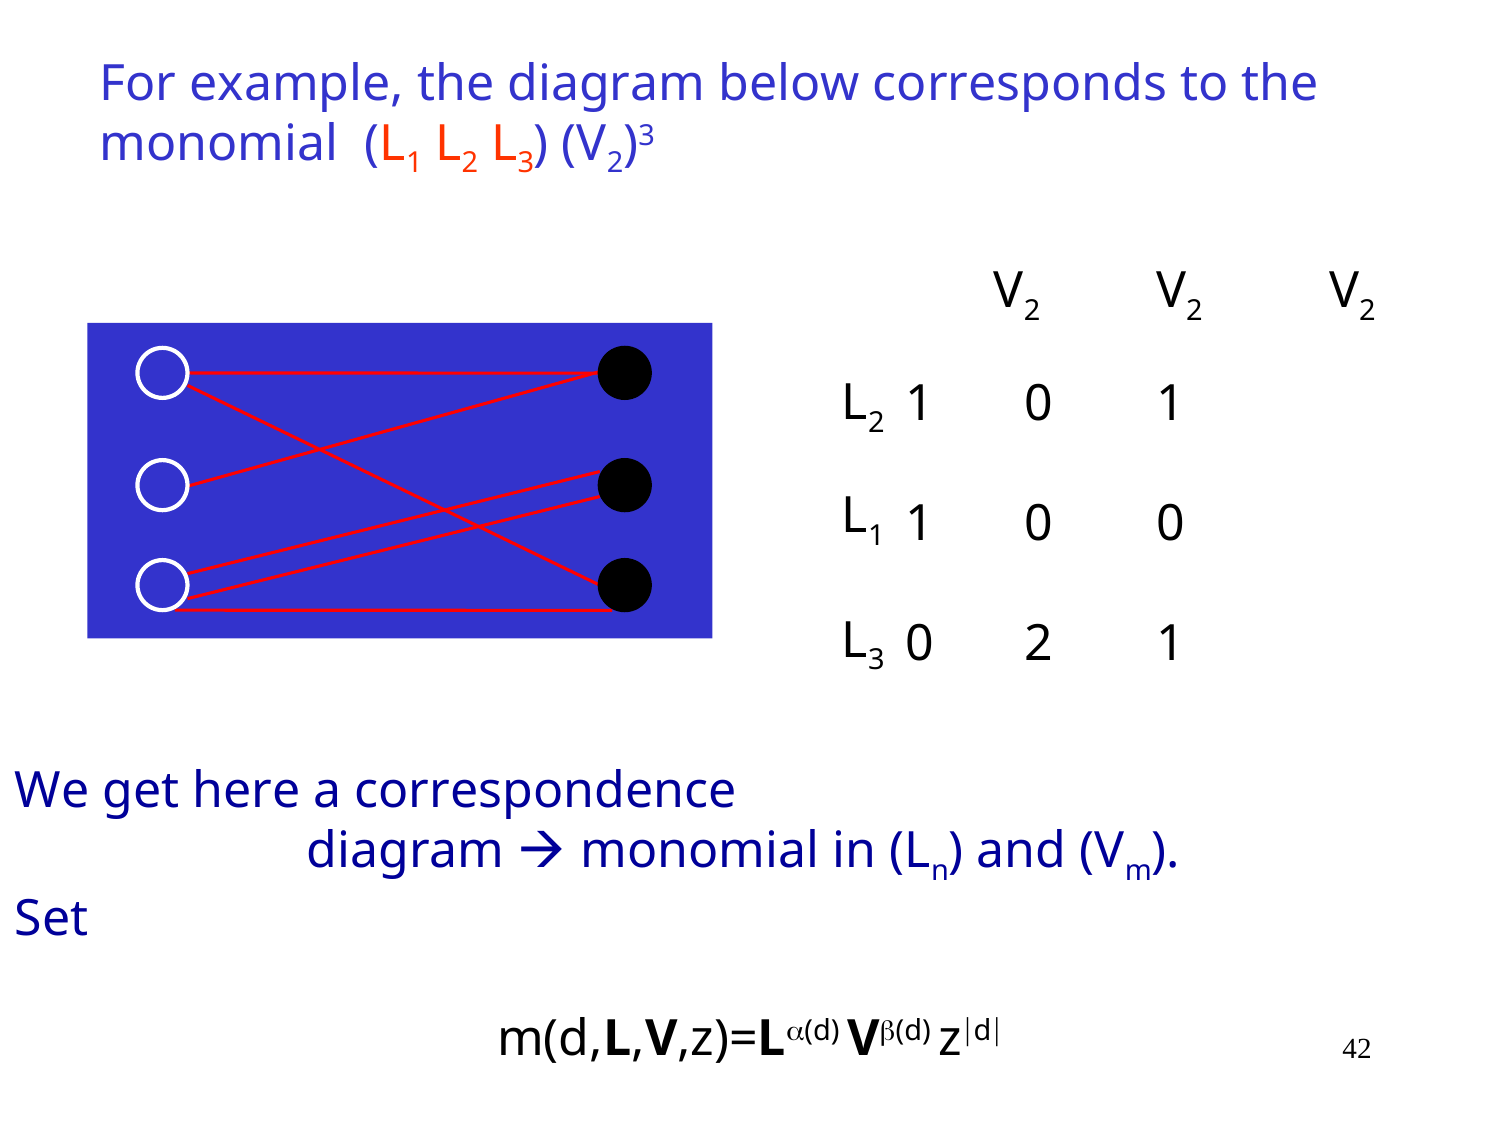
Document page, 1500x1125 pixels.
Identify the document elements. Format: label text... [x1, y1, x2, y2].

text_box 1 0 1 1 0 0 0 2 1 [699, 243, 1476, 739]
text_box We get here a correspondence diagram  monomial in (Ln) and (Vm). Set m(d,L,V,z)=L(d) V(d) zd [0, 749, 1500, 1074]
text_box For example, the diagram below corresponds to the monomial (L1 L2 L3) (V2)3 [84, 42, 1422, 187]
text_box V2 [1141, 249, 1227, 334]
text_box V2 [979, 249, 1065, 334]
text_box V2 [1314, 249, 1400, 334]
text_box L2 [827, 362, 913, 446]
text_box L1 [827, 474, 913, 559]
text_box L3 [827, 599, 913, 684]
text_box [87, 322, 713, 639]
